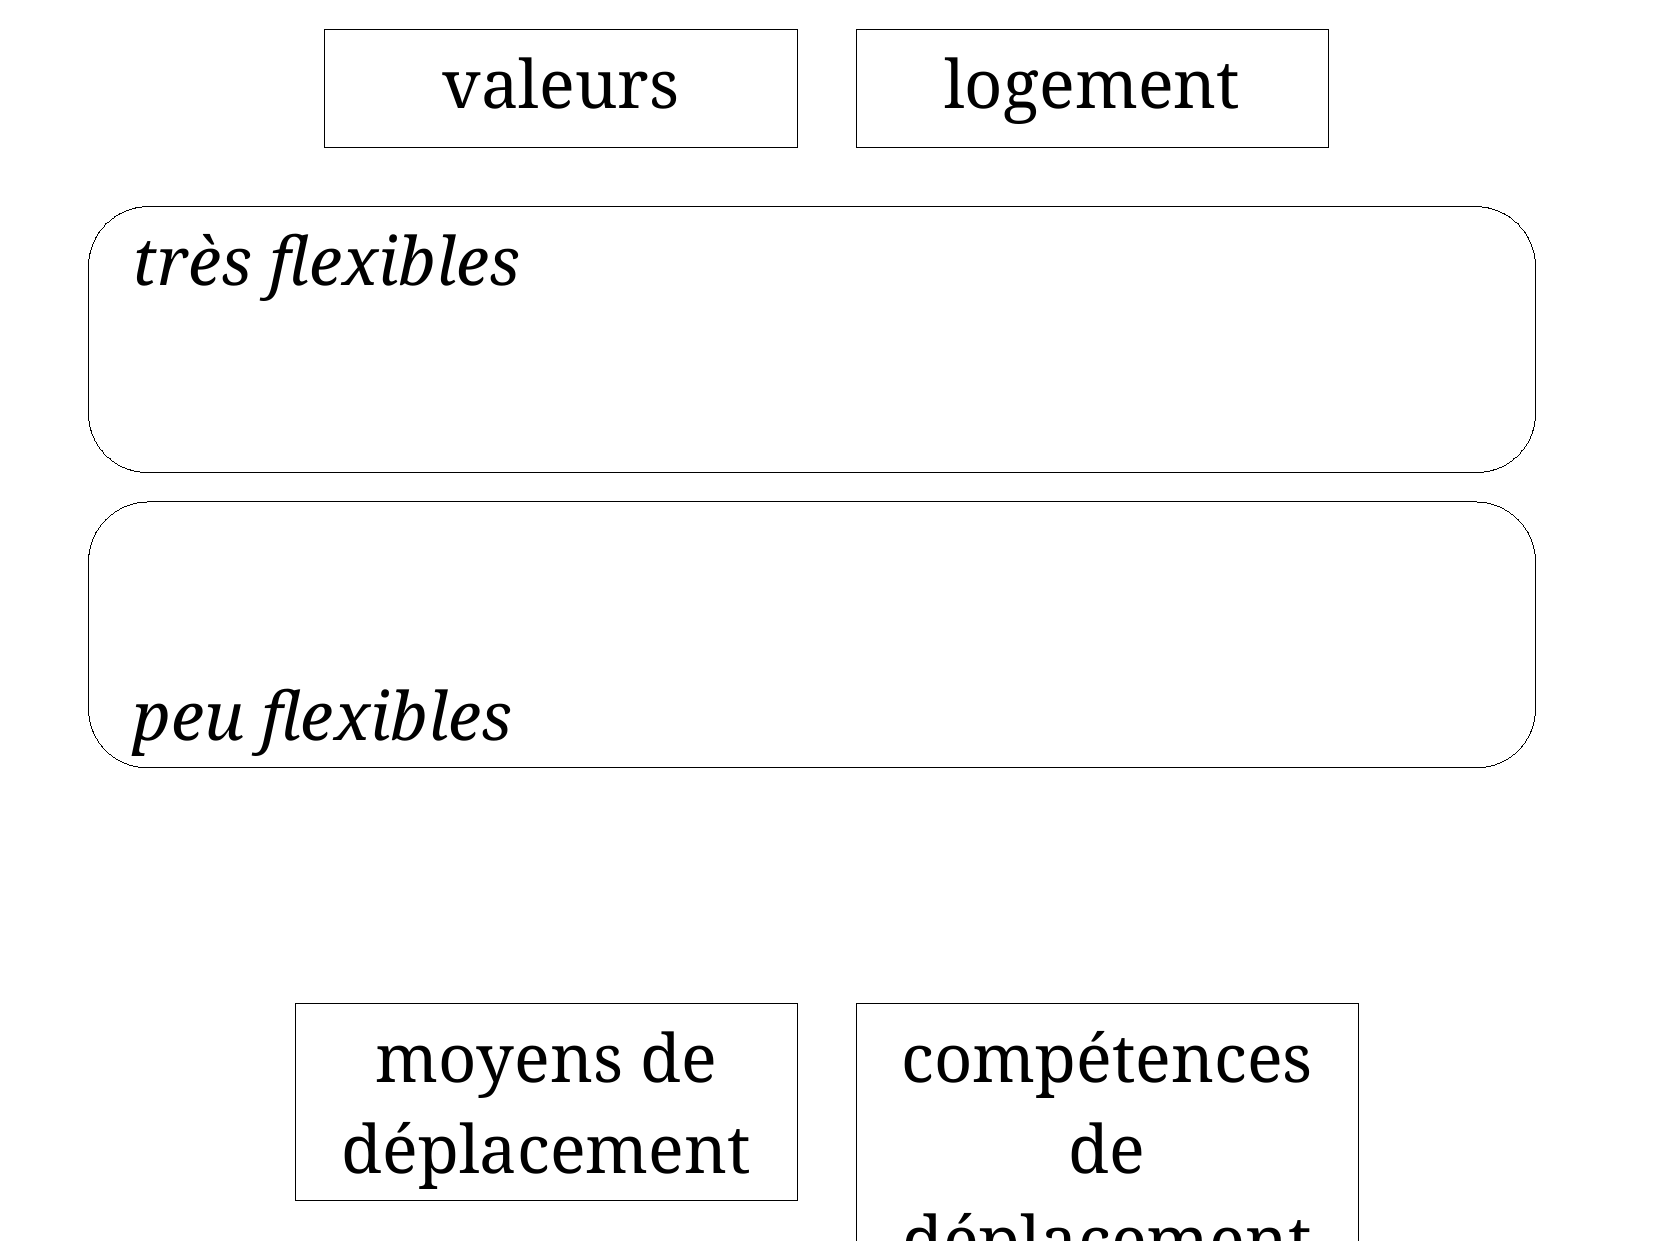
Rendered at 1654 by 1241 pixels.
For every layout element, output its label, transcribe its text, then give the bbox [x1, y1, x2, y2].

text_box compétences de déplacement [856, 1003, 1359, 1199]
text_box moyens de déplacement [295, 1003, 798, 1199]
text_box très flexibles [88, 206, 1536, 473]
text_box peu flexibles [88, 501, 1536, 768]
text_box valeurs [324, 29, 798, 148]
text_box logement [856, 29, 1329, 148]
